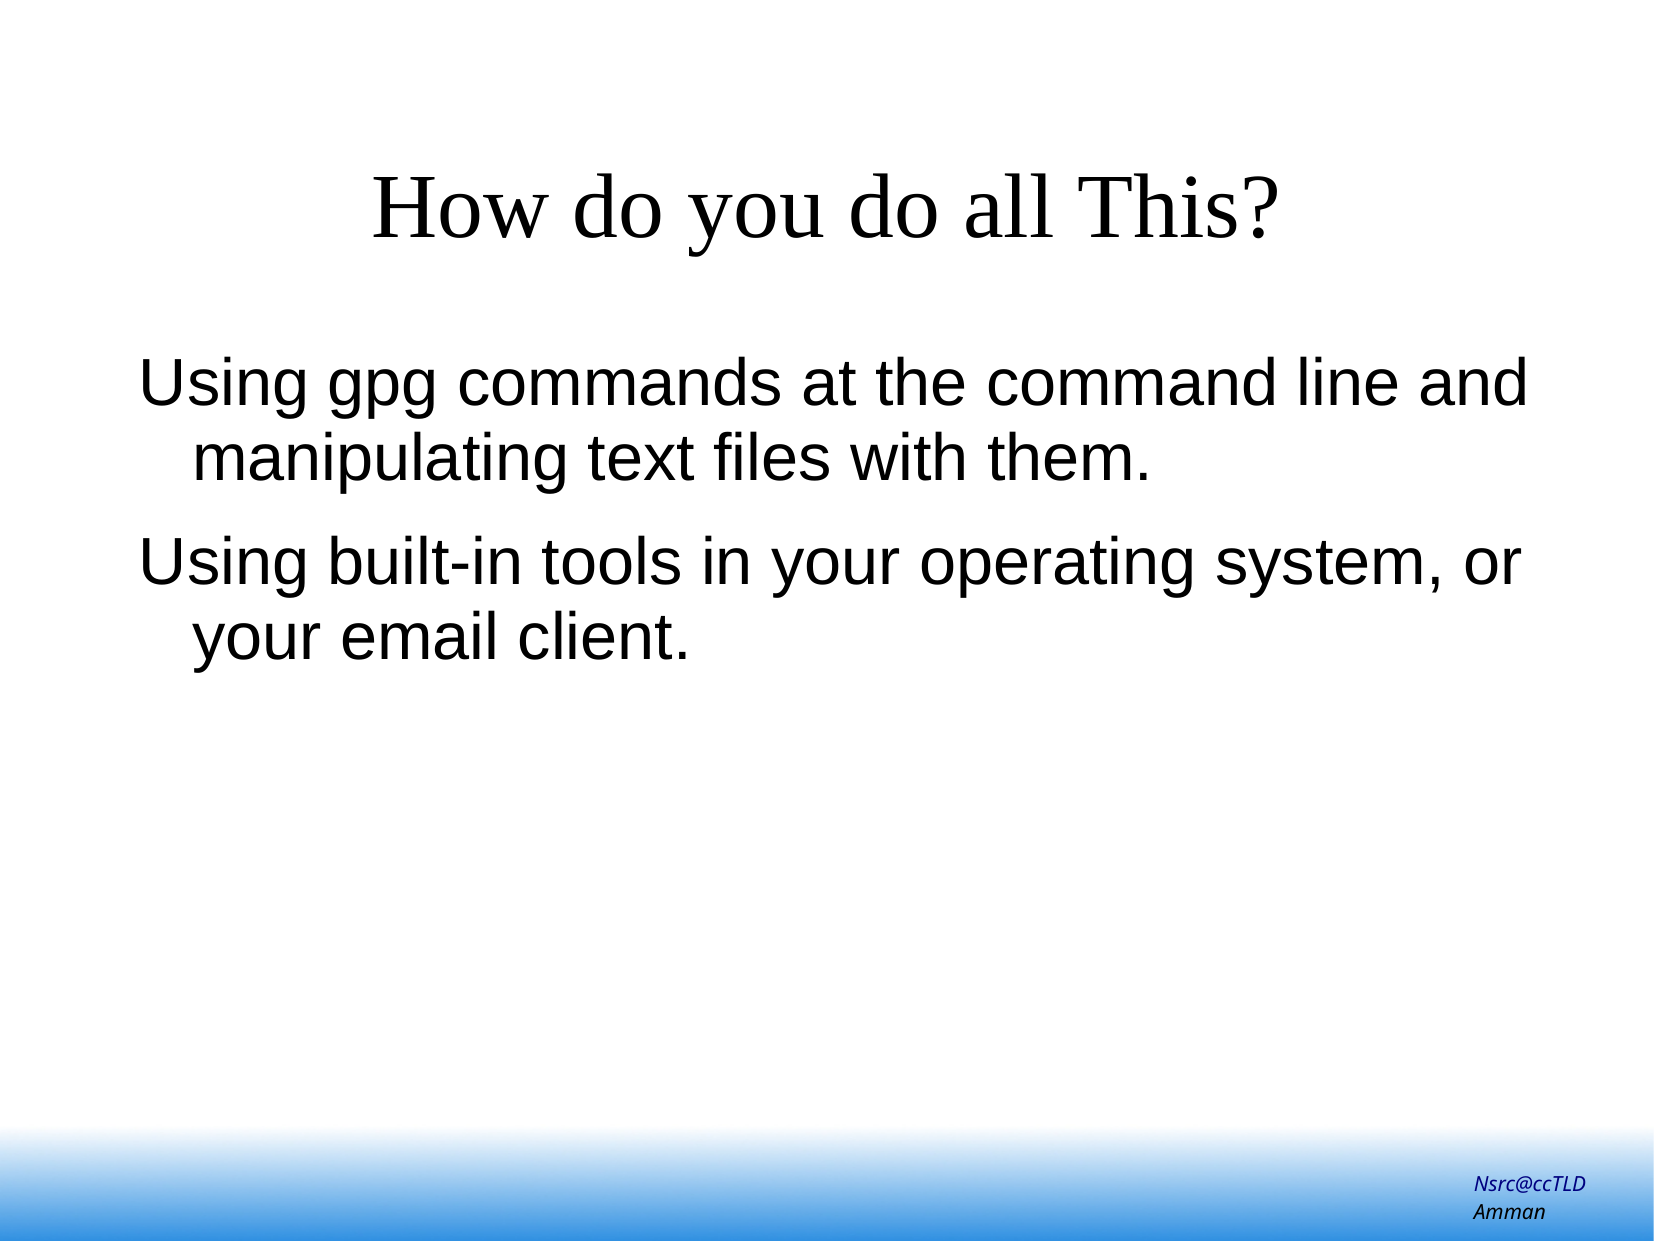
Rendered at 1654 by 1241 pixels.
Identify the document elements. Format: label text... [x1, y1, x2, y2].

list Using gpg commands at the command line and manipulating text files with them. Using built-in tools in your operating system, or your email client. [121, 344, 1534, 1127]
picture [0, 1124, 1654, 1241]
title How do you do all This? [121, 102, 1534, 310]
